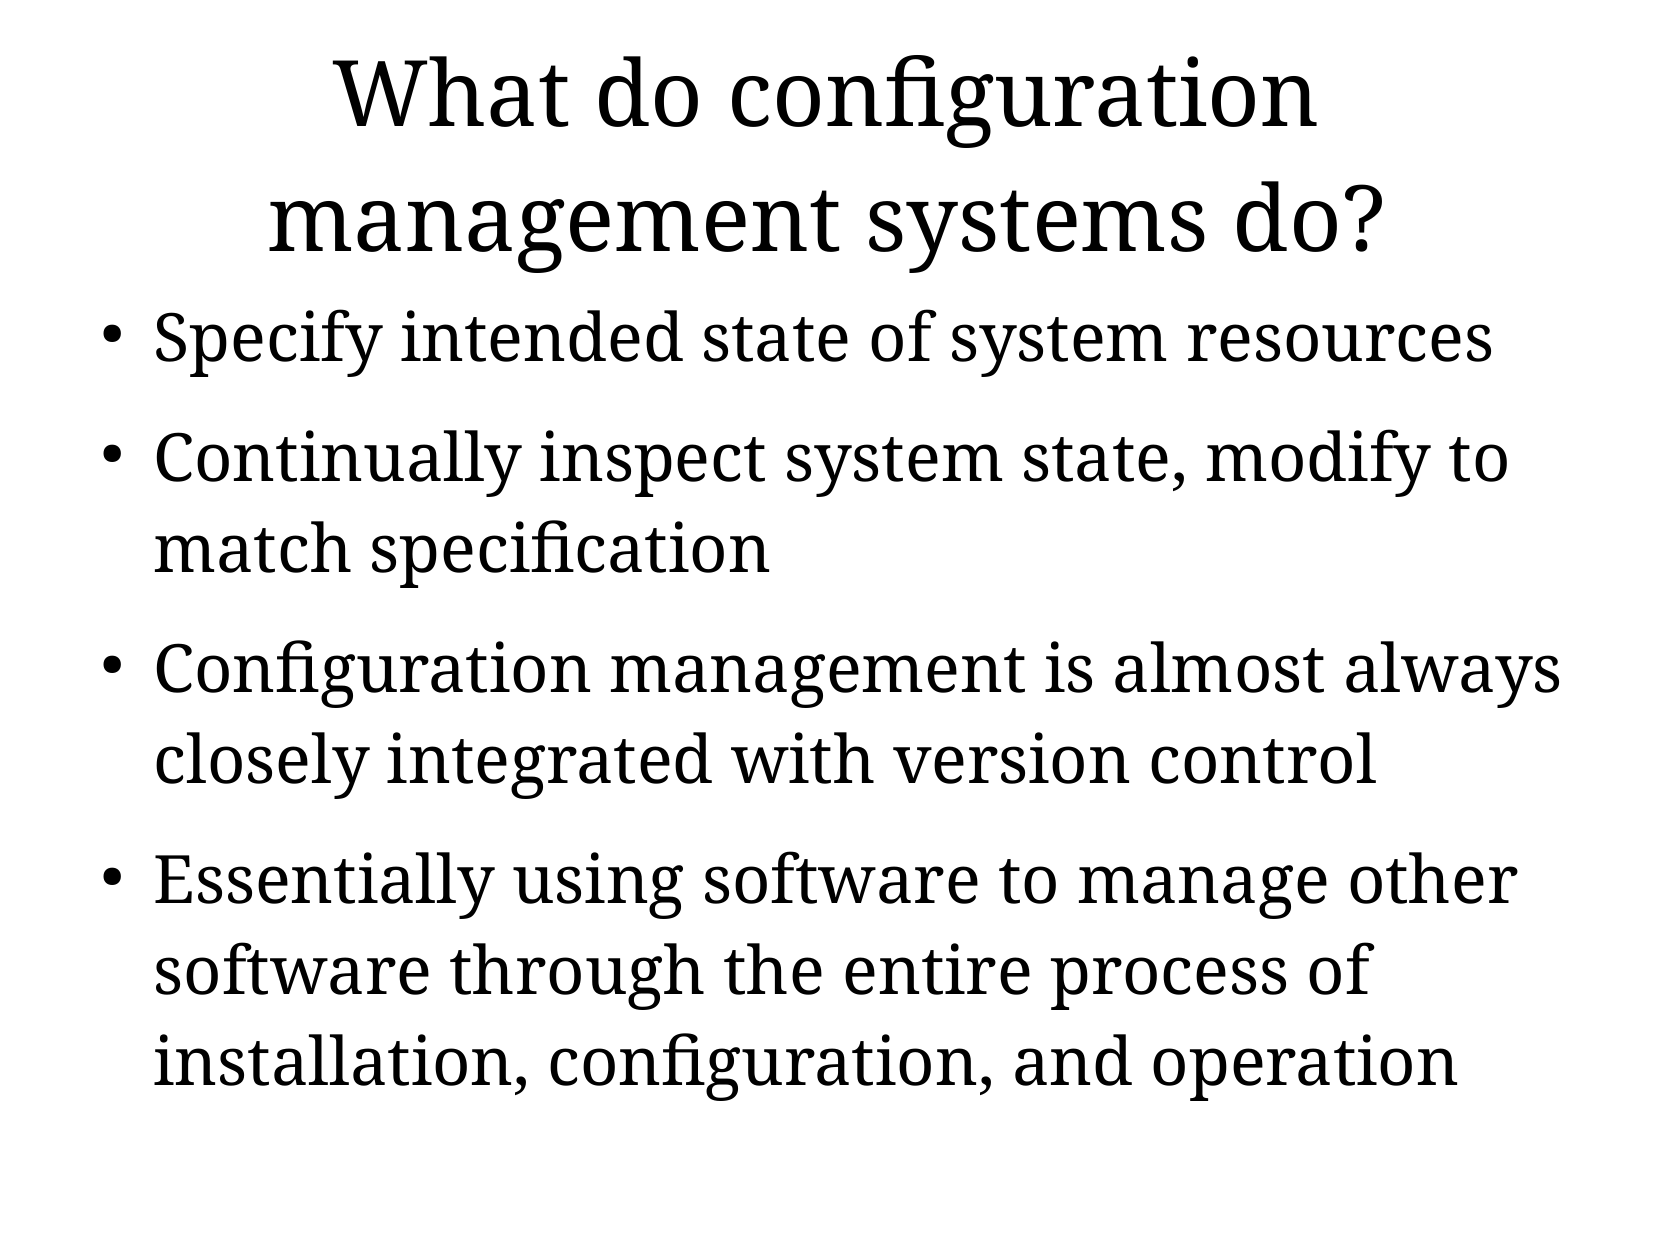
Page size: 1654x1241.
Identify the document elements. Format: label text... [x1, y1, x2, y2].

title What do configuration management systems do? [82, 42, 1571, 264]
list Specify intended state of system resources Continually inspect system state, modify to match specification Configuration management is almost always closely integrated with version control Essentially using software to manage other software through the entire process of installation, configuration, and operation [82, 290, 1571, 1109]
